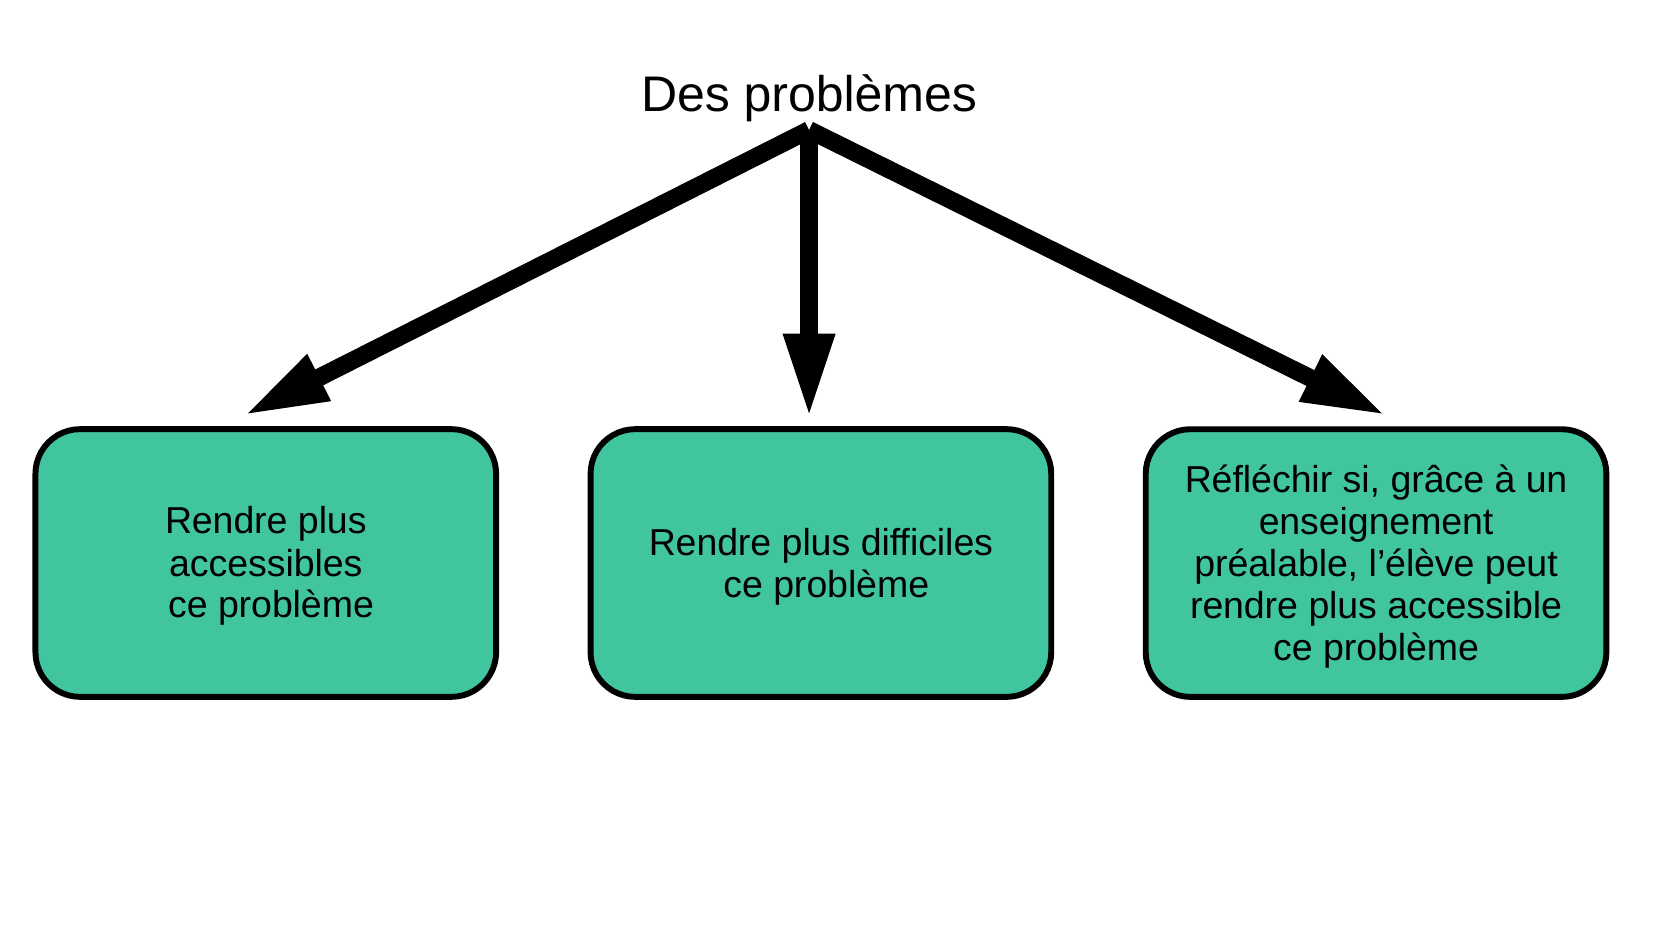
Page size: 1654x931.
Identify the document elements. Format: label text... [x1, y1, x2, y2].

text_box Rendre plus accessibles ce problème [35, 429, 497, 697]
text_box Rendre plus difficiles ce problème [590, 429, 1052, 697]
text_box Des problèmes [171, 59, 1447, 130]
text_box Réfléchir si, grâce à un enseignement préalable, l’élève peut rendre plus accessible ce problème [1145, 429, 1607, 697]
